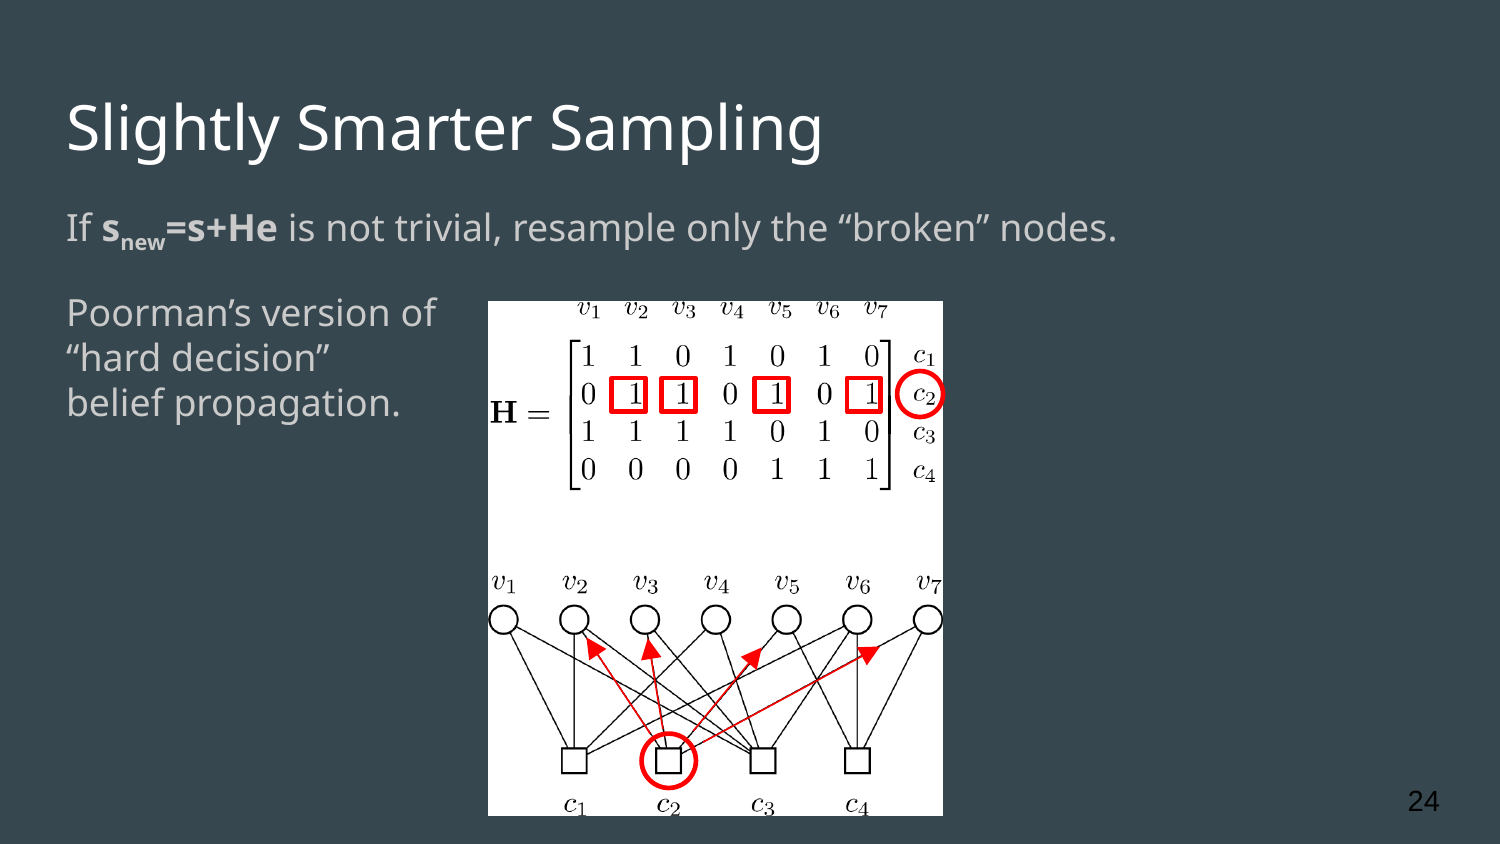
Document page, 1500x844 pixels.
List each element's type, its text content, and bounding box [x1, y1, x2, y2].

slide_number <number> [1392, 767, 1483, 833]
title Slightly Smarter Sampling [51, 72, 1449, 167]
picture [900, 374, 940, 414]
list If snew=s+He is not trivial, resample only the “broken” nodes. Poorman’s version of “hard decision” belief propagation. [51, 189, 1449, 750]
picture [488, 301, 943, 816]
